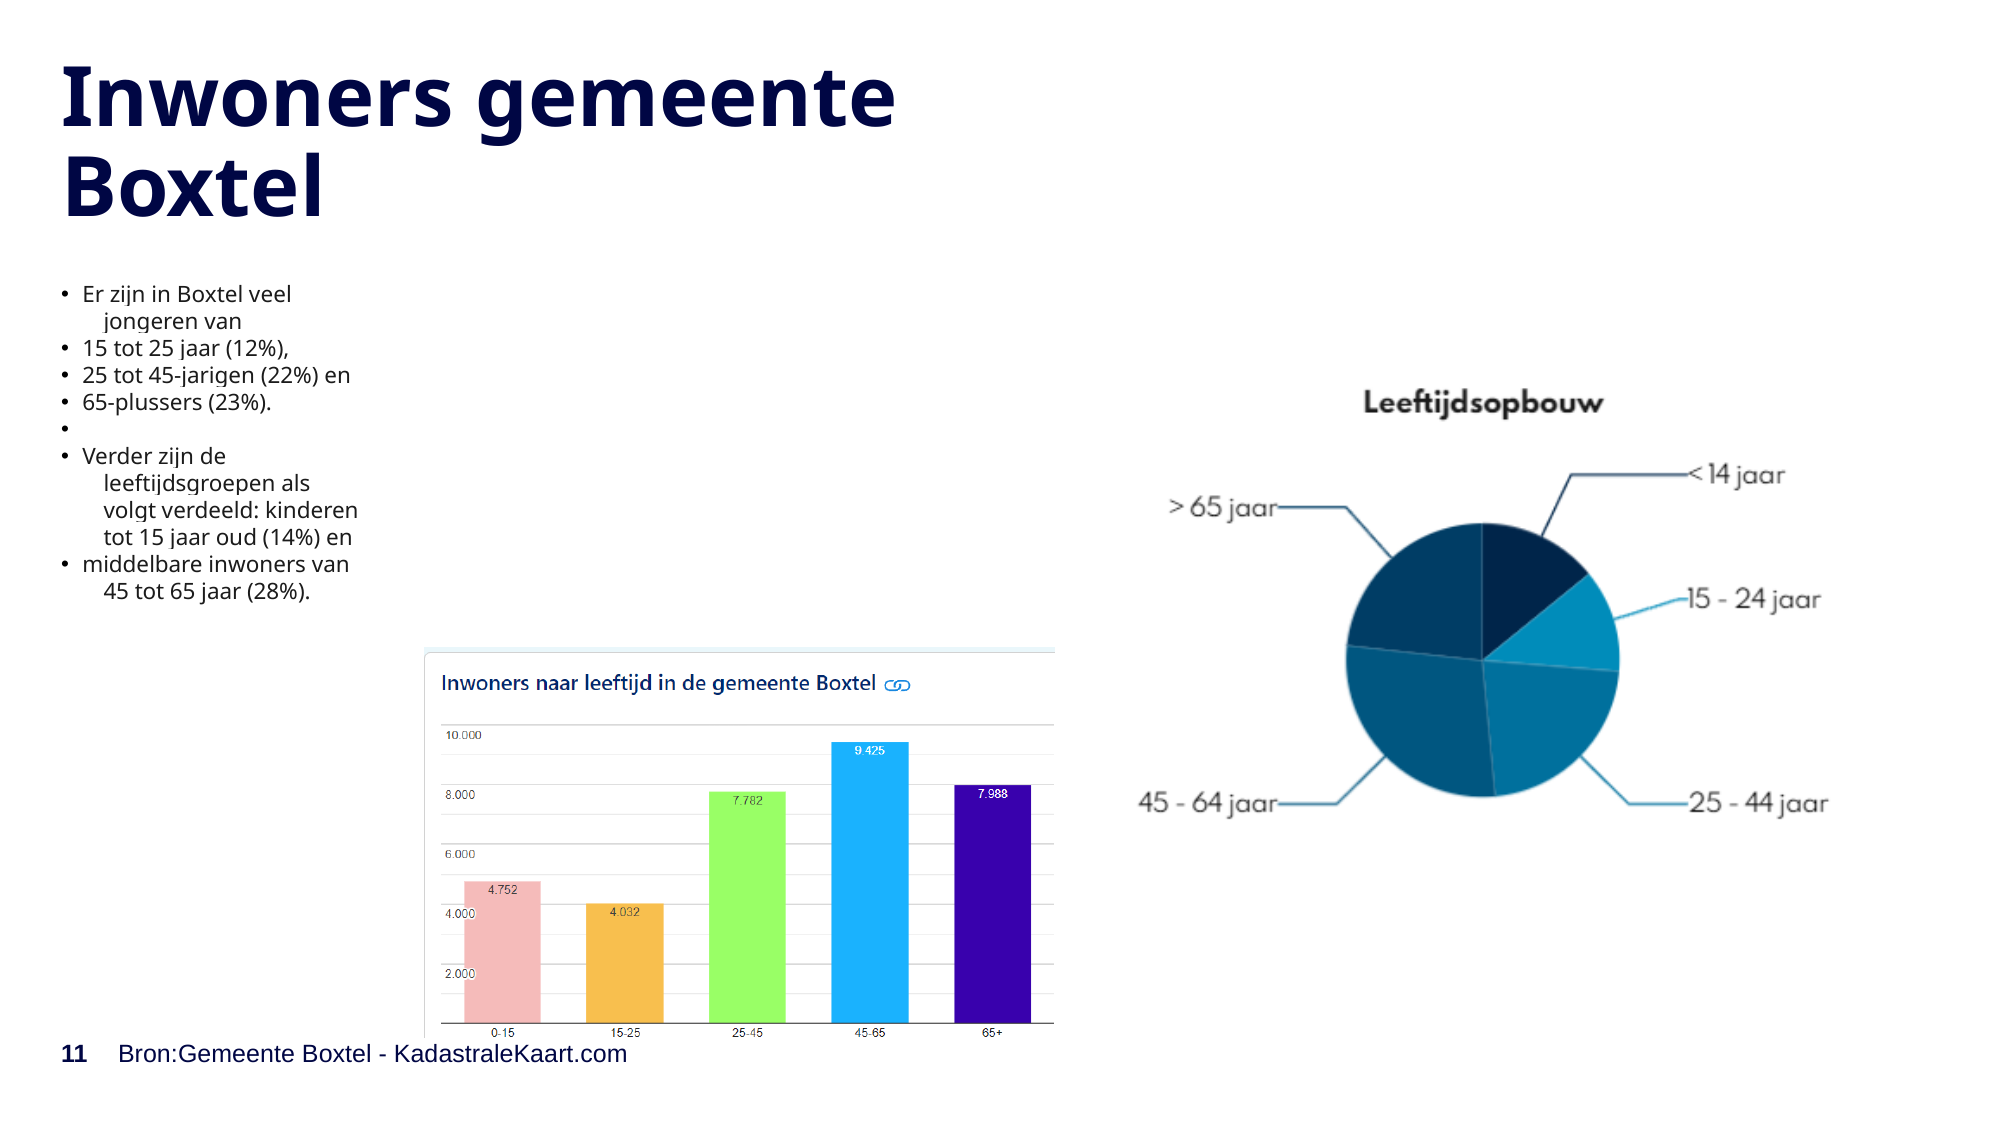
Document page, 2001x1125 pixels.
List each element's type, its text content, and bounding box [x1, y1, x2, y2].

text_box Bron:Gemeente Boxtel - KadastraleKaart.com [118, 1037, 987, 1074]
picture [424, 304, 1979, 1038]
text_box 8 [60, 1037, 113, 1074]
list Er zijn in Boxtel veel jongeren van 15 tot 25 jaar (12%), 25 tot 45-jarigen (22%) en 65-plussers (23%). Verder zijn de leeftijdsgroepen als volgt verdeeld: kinderen tot 15 jaar oud (14%) en middelbare inwoners van 45 tot 65 jaar (28%). [60, 280, 987, 1006]
title Inwoners gemeente Boxtel [60, 48, 986, 240]
